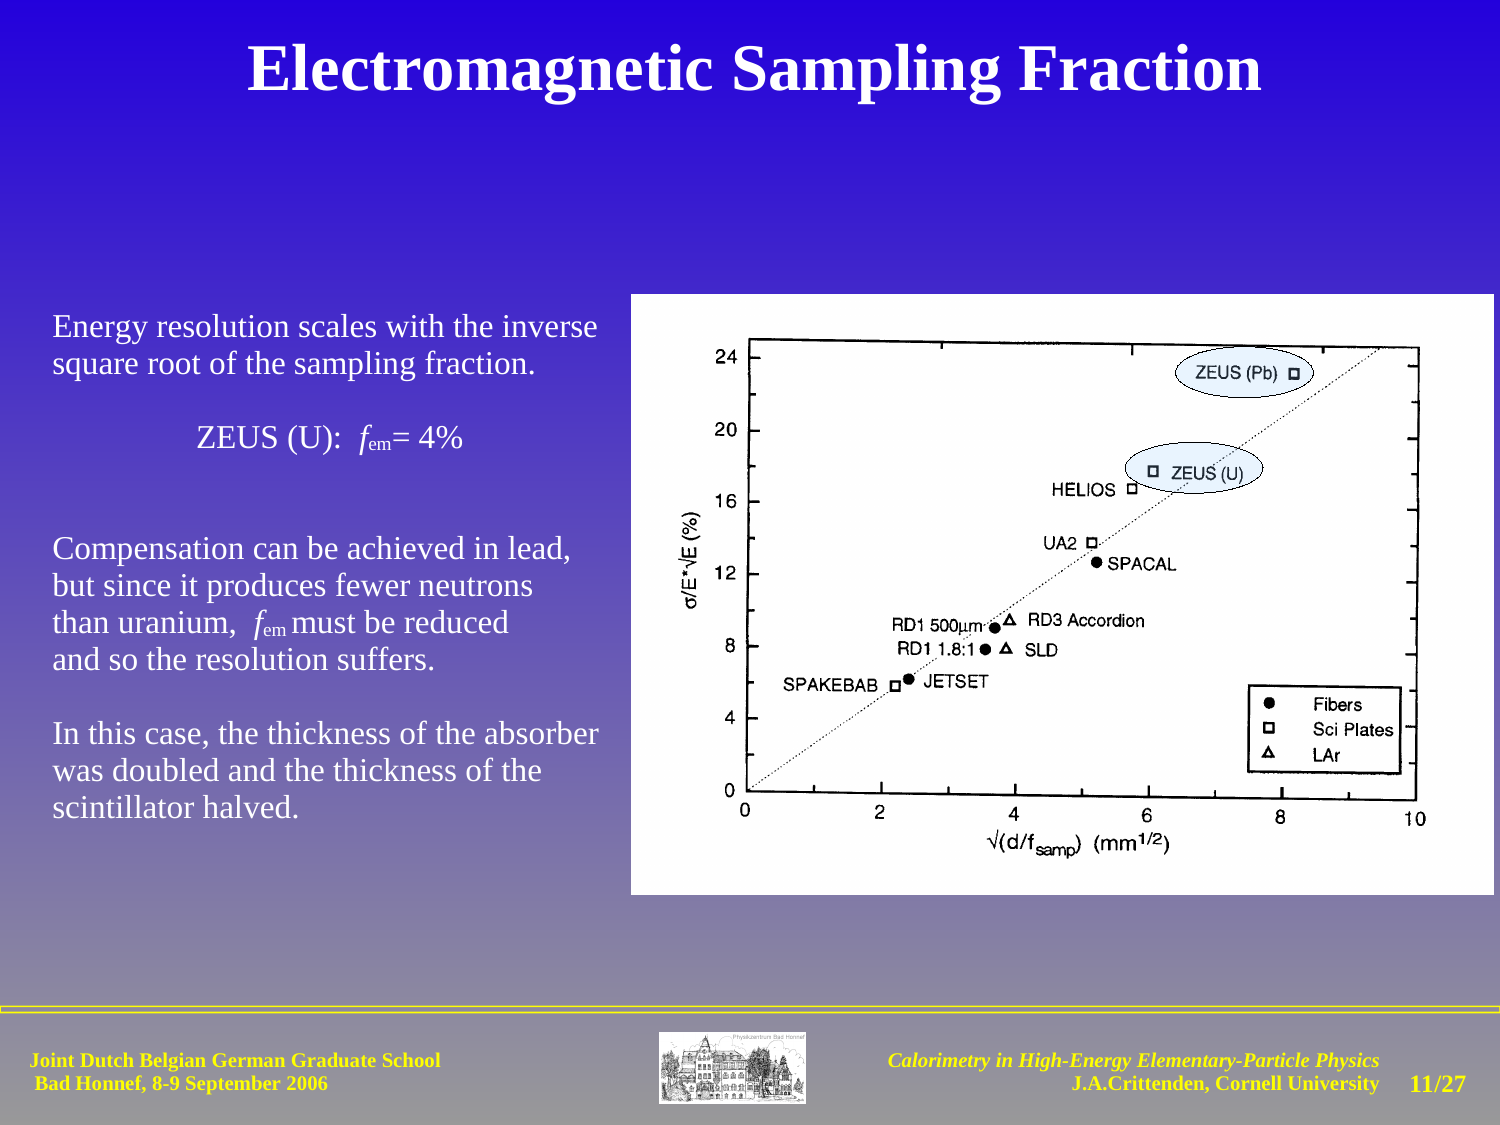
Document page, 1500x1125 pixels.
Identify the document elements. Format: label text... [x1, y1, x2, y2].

title Electromagnetic Sampling Fraction [118, 13, 1394, 123]
picture [659, 1032, 806, 1104]
text_box [1175, 346, 1314, 398]
picture [631, 294, 1494, 895]
text_box [1125, 442, 1264, 494]
text_box Energy resolution scales with the inverse square root of the sampling fraction. ZEUS (U): fem= 4% Compensation can be achieved in lead, but since it produces fewer neutrons than uranium, fem must be reduced and so the resolution suffers. In this case, the thickness of the absorber was doubled and the thickness of the scintillator halved. [37, 299, 622, 865]
